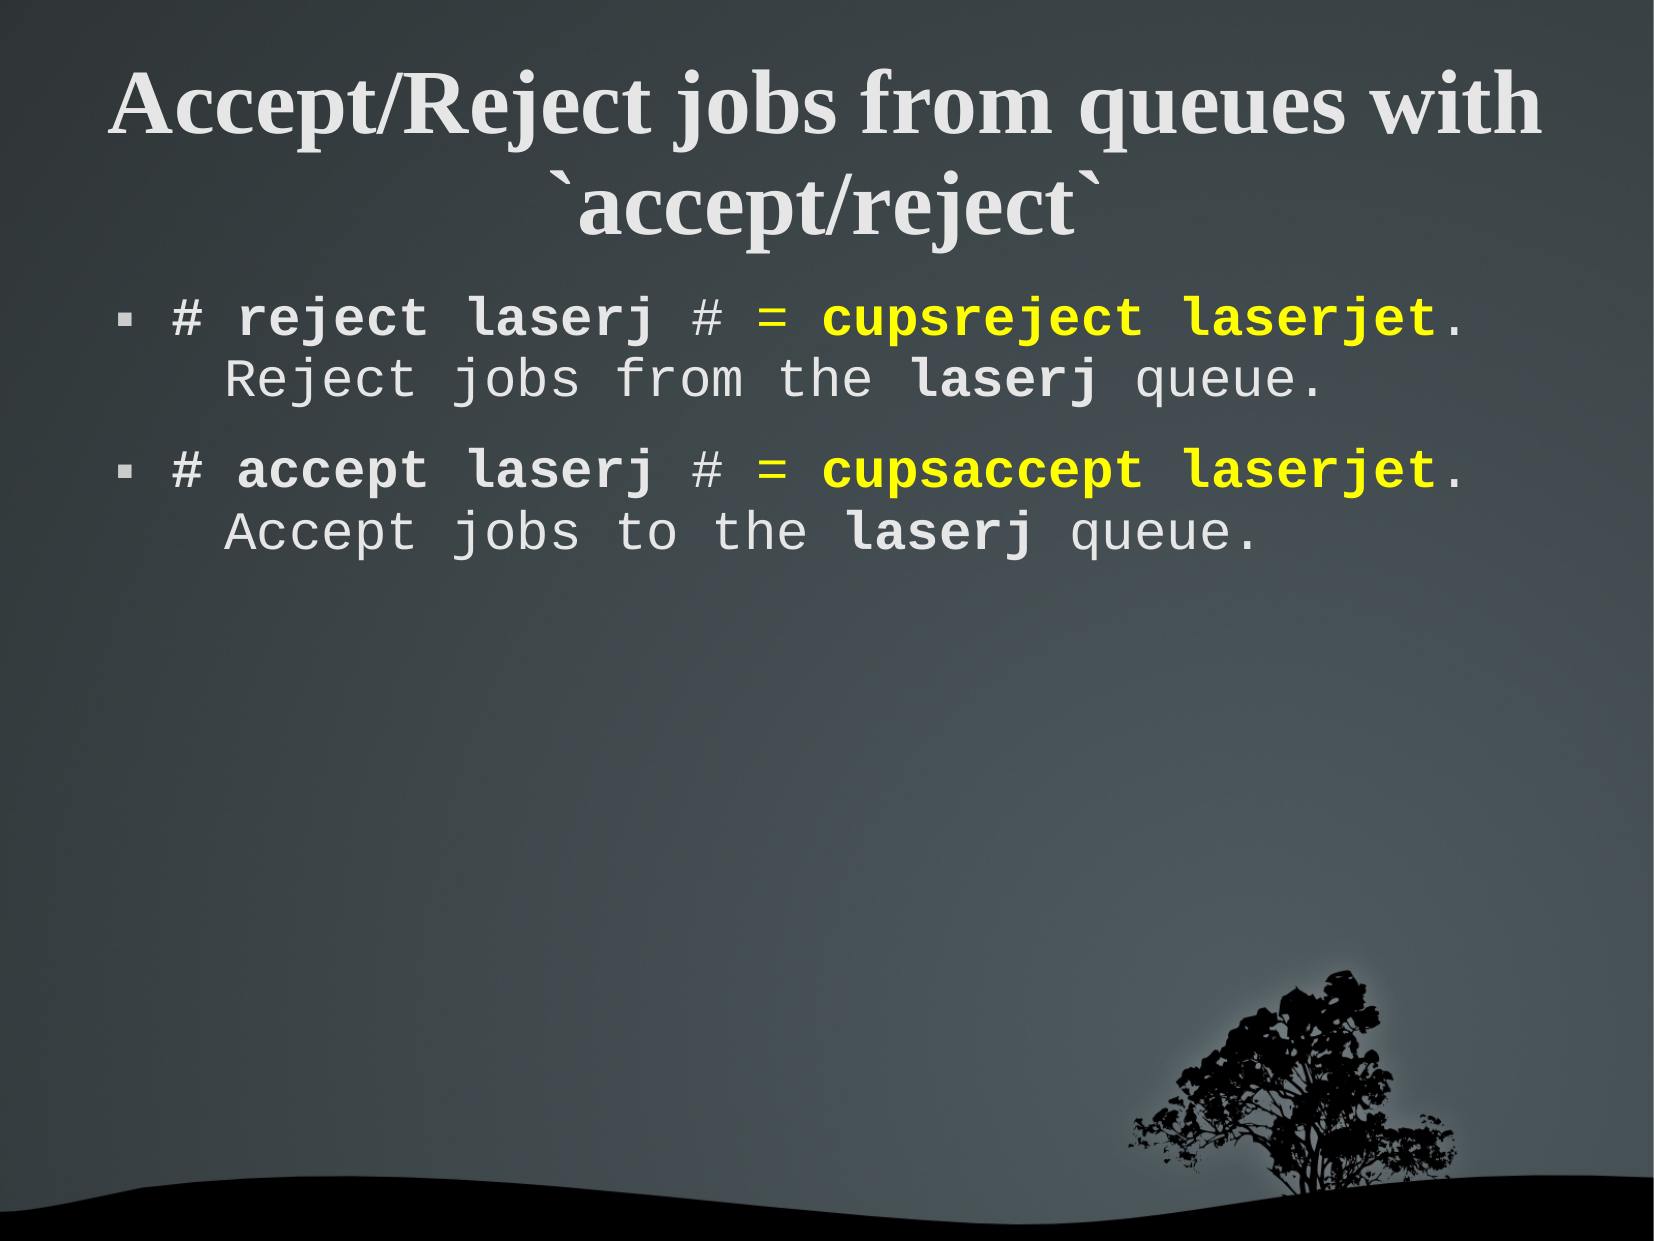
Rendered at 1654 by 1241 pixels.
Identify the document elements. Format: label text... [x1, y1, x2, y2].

picture [0, 0, 1654, 1241]
title Accept/Reject jobs from queues with `accept/reject` [82, 33, 1571, 273]
list # reject laserj # = cupsreject laserjet. Reject jobs from the laserj queue. # accept laserj # = cupsaccept laserjet. Accept jobs to the laserj queue. [82, 290, 1571, 1109]
